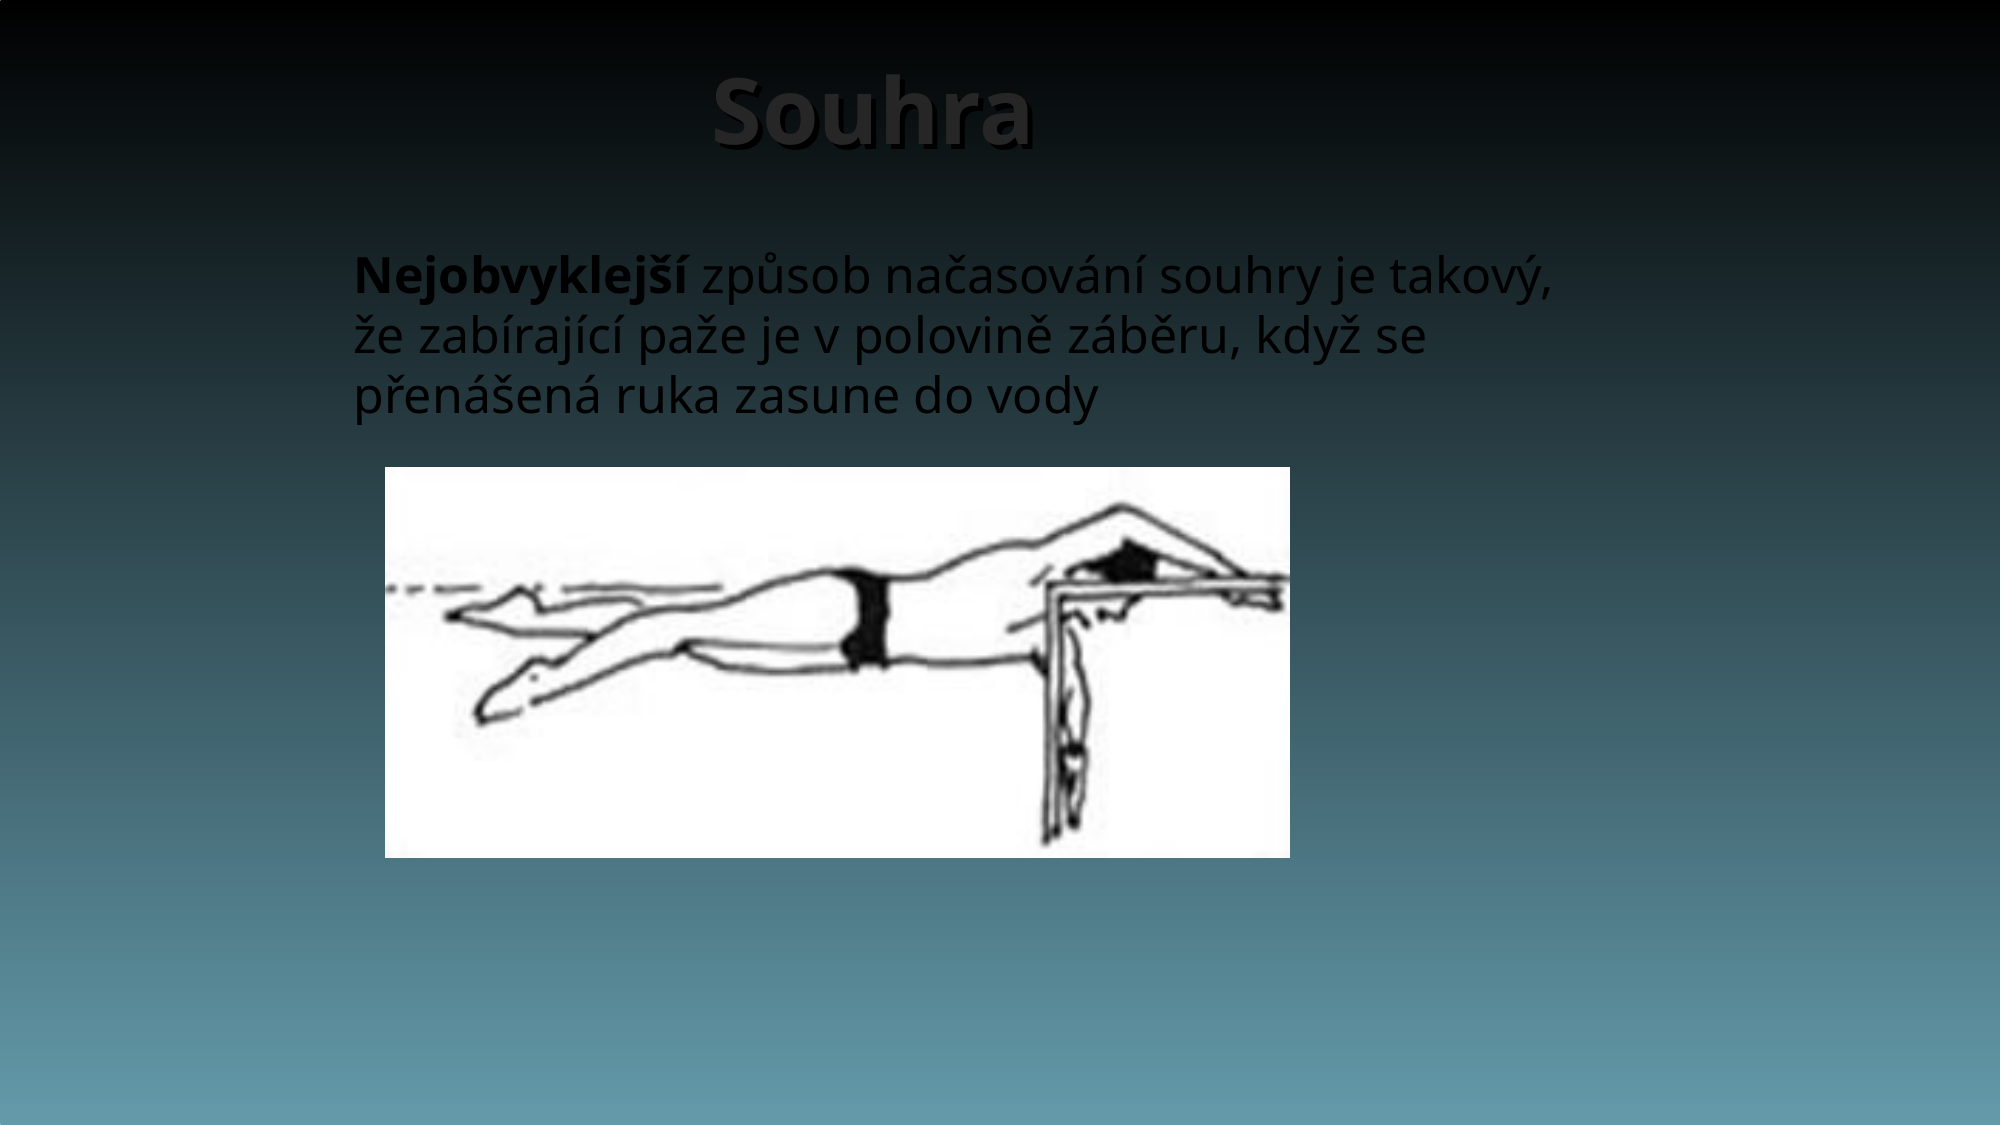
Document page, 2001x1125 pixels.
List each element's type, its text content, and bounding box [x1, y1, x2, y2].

text_box Souhra [696, 45, 1084, 172]
text_box Nejobvyklejší způsob načasování souhry je takový, že zabírající paže je v polovině záběru, když se přenášená ruka zasune do vody [339, 236, 1591, 431]
picture [385, 468, 1290, 858]
